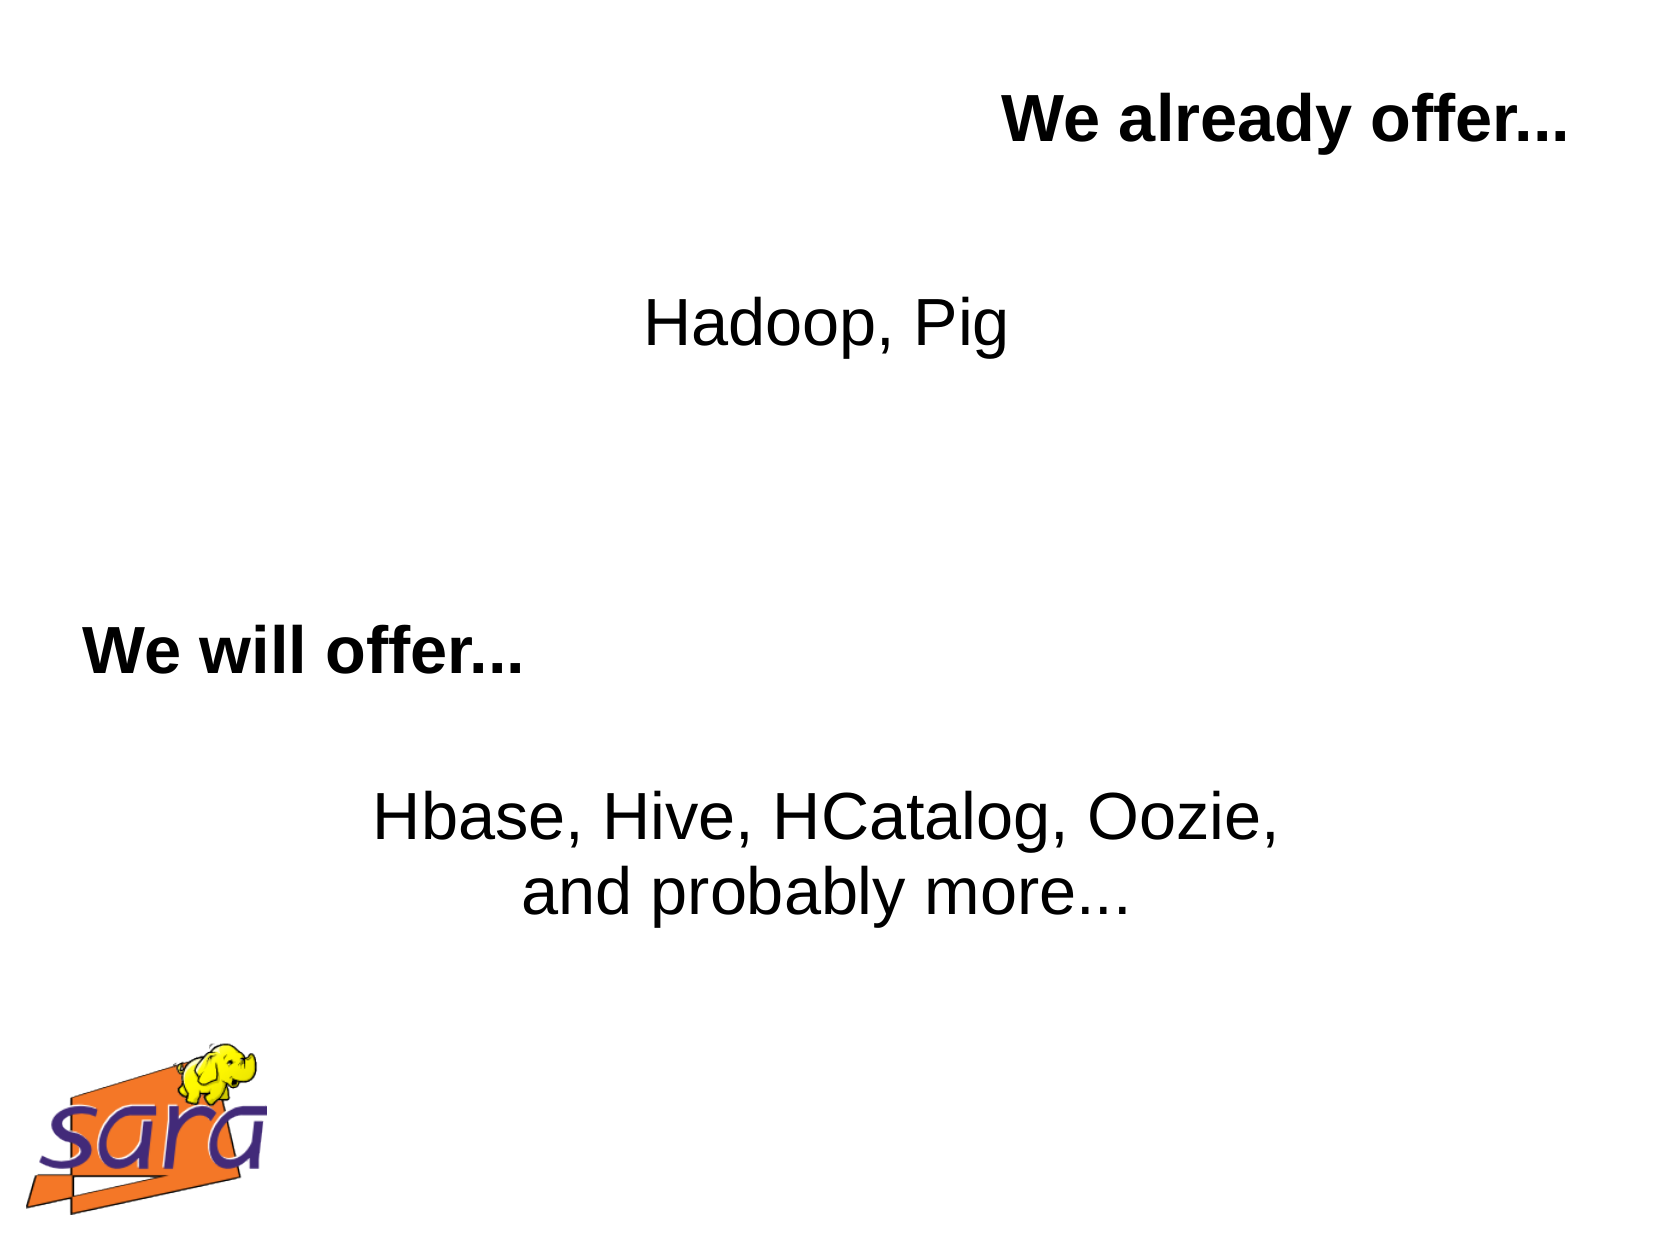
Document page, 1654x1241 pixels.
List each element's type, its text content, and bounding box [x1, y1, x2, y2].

picture [26, 1029, 267, 1215]
title We already offer... [82, 49, 1571, 188]
subtitle Hadoop, Pig [82, 232, 1571, 413]
title We will offer... [82, 580, 1571, 720]
text_box Hbase, Hive, HCatalog, Oozie, and probably more... [82, 763, 1571, 944]
